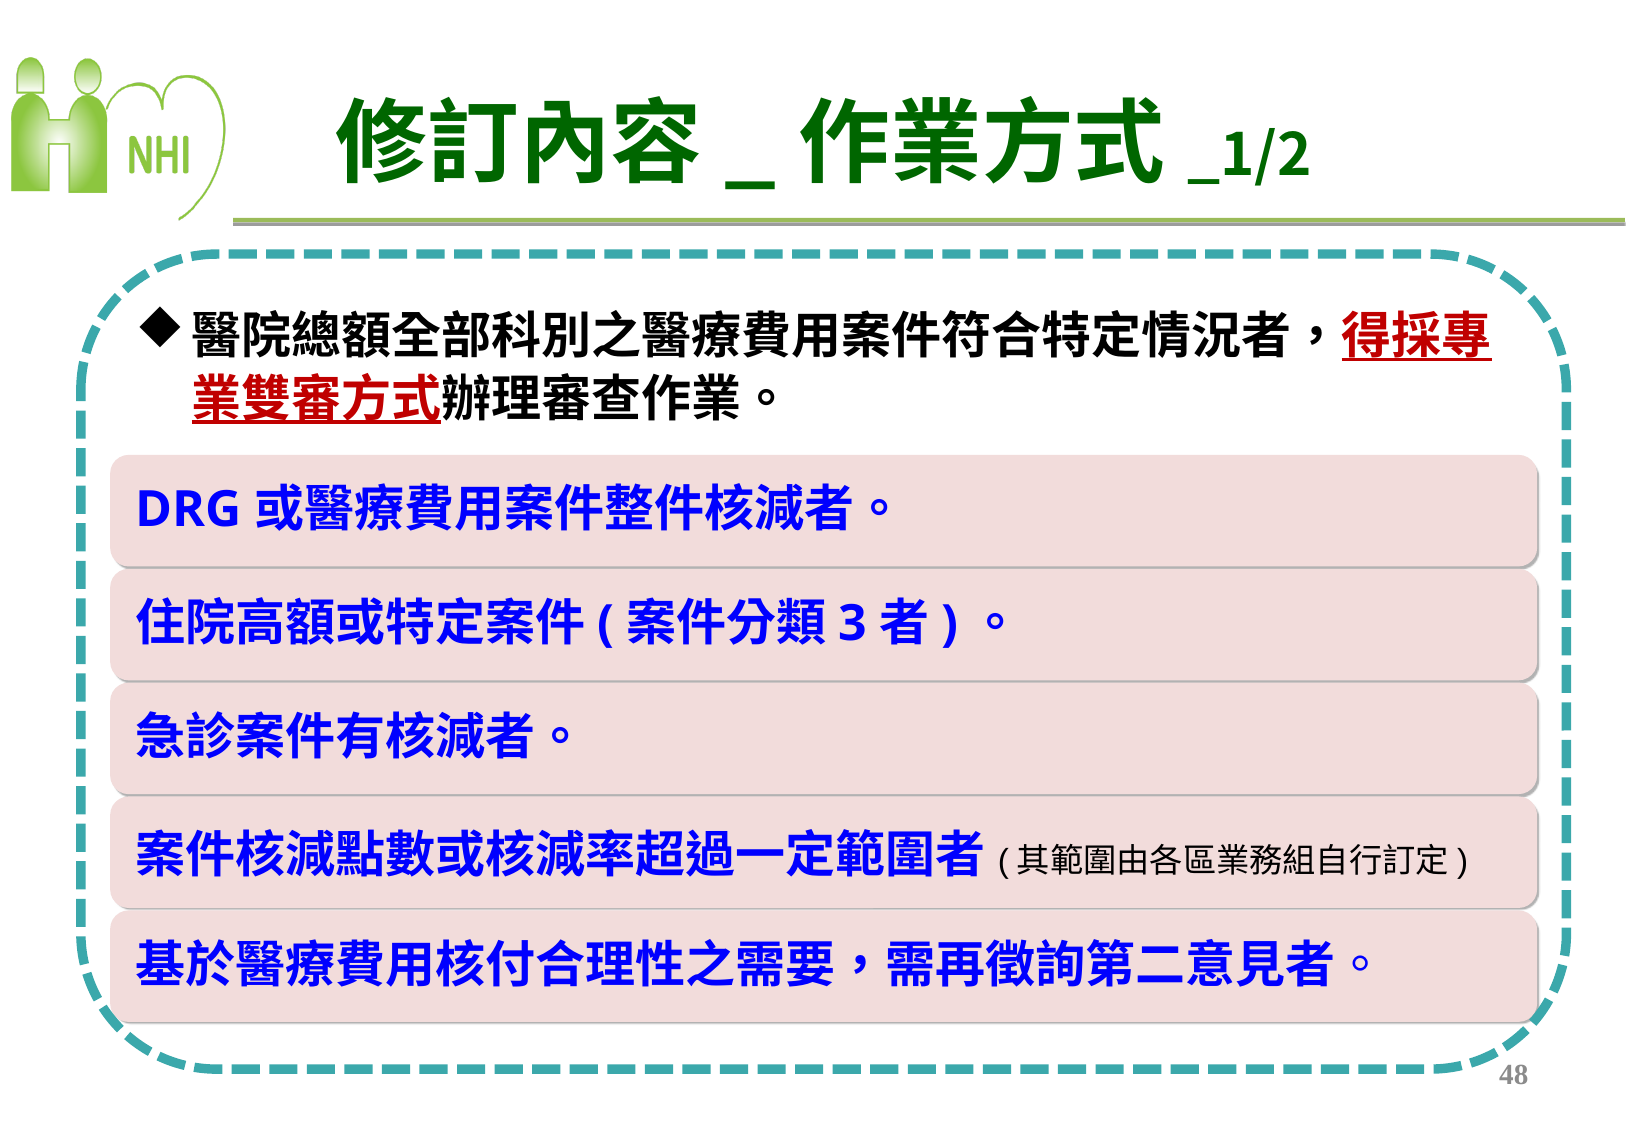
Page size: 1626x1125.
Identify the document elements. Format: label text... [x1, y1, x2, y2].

title 修訂內容_作業方式_1/2 [186, 44, 1461, 233]
slide_number <編號> [1164, 1042, 1544, 1103]
picture [0, 42, 233, 233]
text_box 醫院總額全部科別之醫療費用案件符合特定情況者，得採專業雙審方式辦理審查作業。 [80, 254, 1567, 1070]
